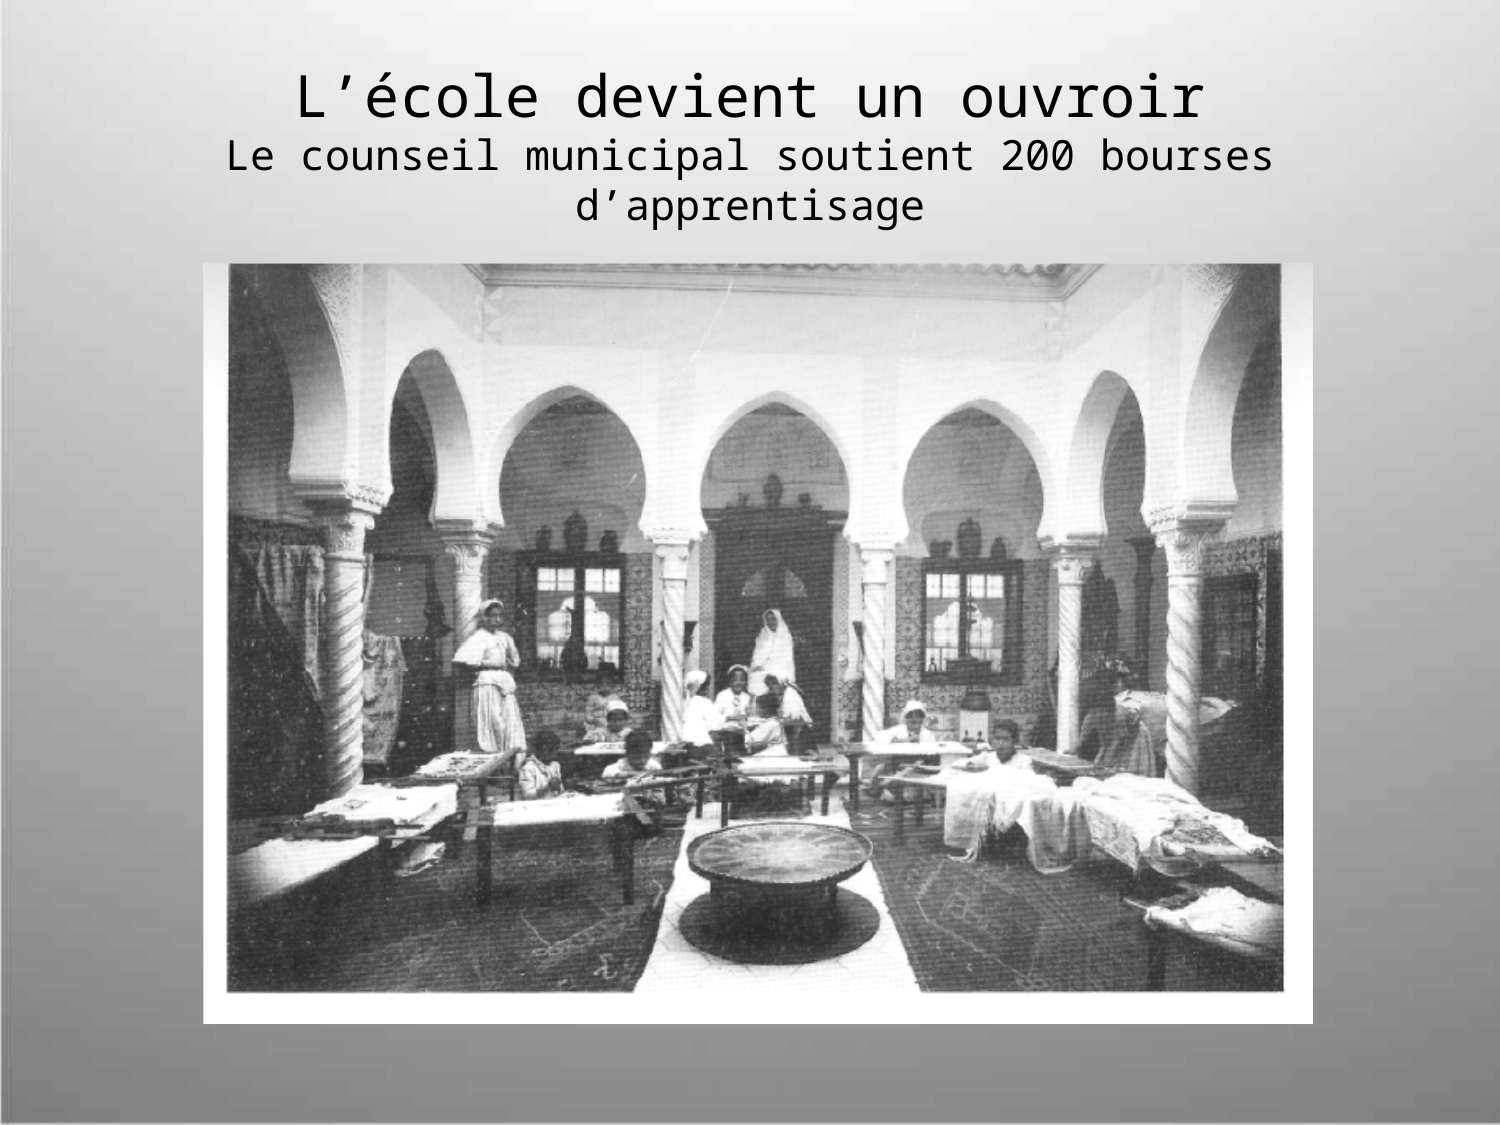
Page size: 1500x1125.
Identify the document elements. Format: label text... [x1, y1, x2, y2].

title L’école devient un ouvroir Le counseil municipal soutient 200 bourses d’apprentisage [112, 87, 1388, 275]
picture [0, 0, 1500, 1125]
